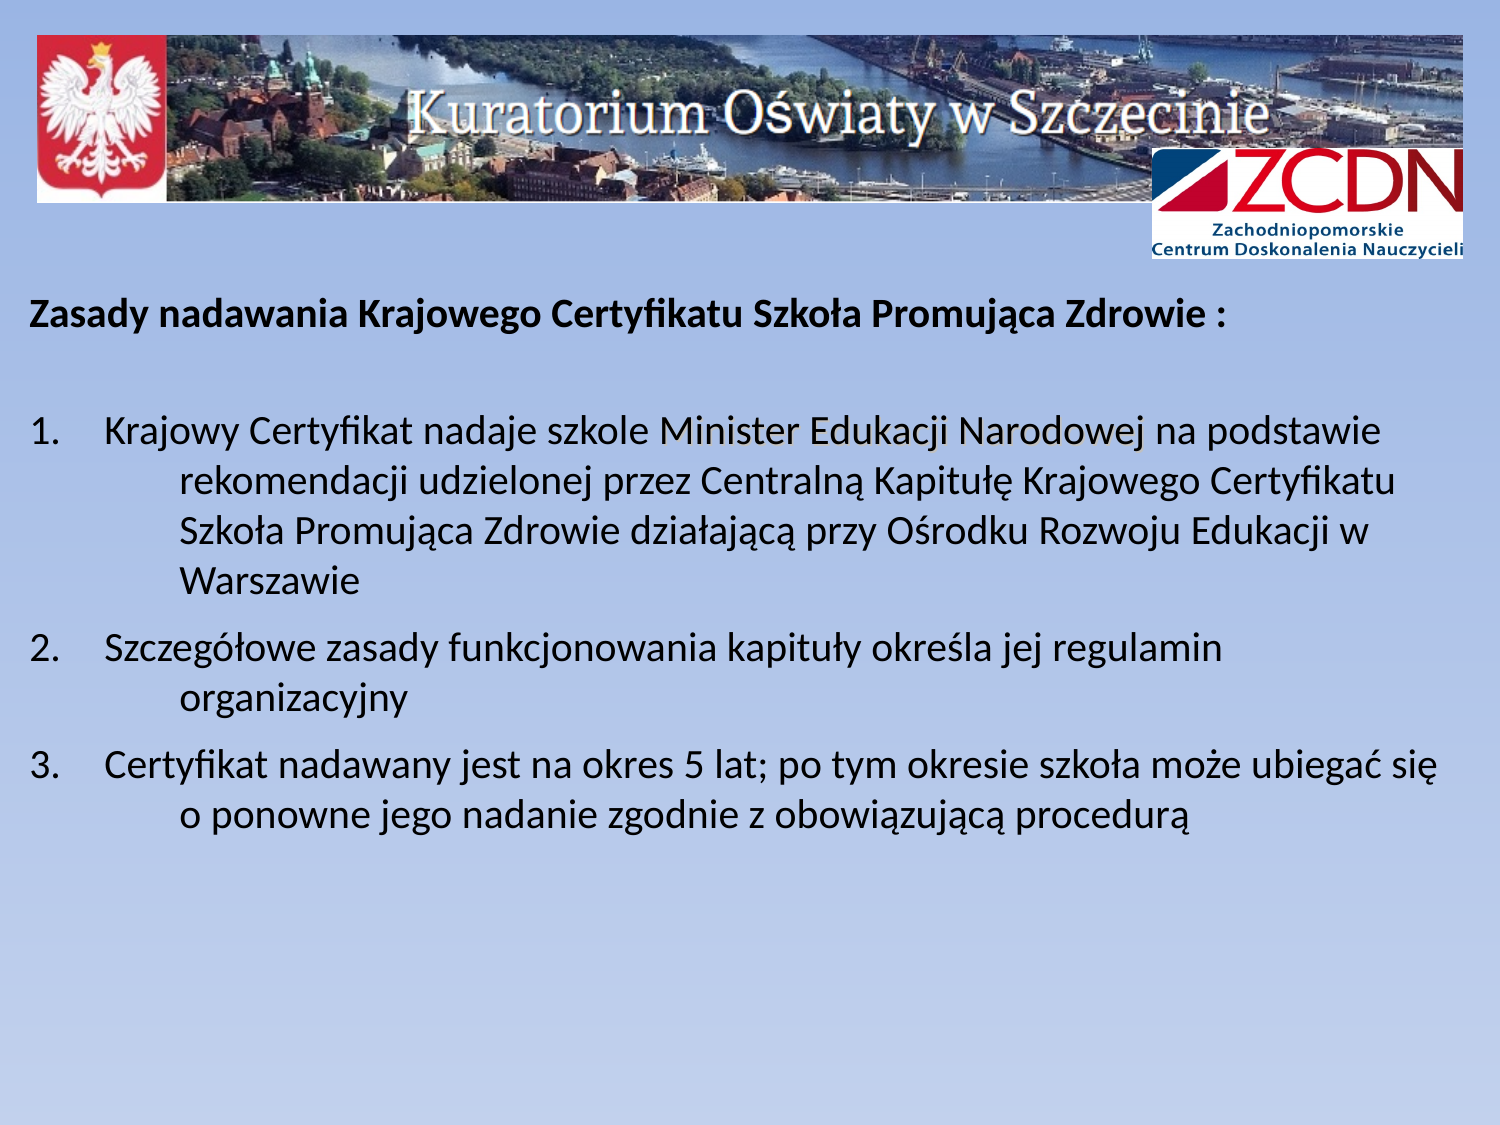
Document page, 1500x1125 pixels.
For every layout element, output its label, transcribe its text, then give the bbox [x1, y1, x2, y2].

picture [37, 35, 1463, 259]
list Zasady nadawania Krajowego Certyfikatu Szkoła Promująca Zdrowie : Krajowy Certyfikat nadaje szkole Minister Edukacji Narodowej na podstawie rekomendacji udzielonej przez Centralną Kapitułę Krajowego Certyfikatu Szkoła Promująca Zdrowie działającą przy Ośrodku Rozwoju Edukacji w Warszawie Szczegółowe zasady funkcjonowania kapituły określa jej regulamin organizacyjny Certyfikat nadawany jest na okres 5 lat; po tym okresie szkoła może ubiegać się o ponowne jego nadanie zgodnie z obowiązującą procedurą [14, 211, 1463, 1125]
